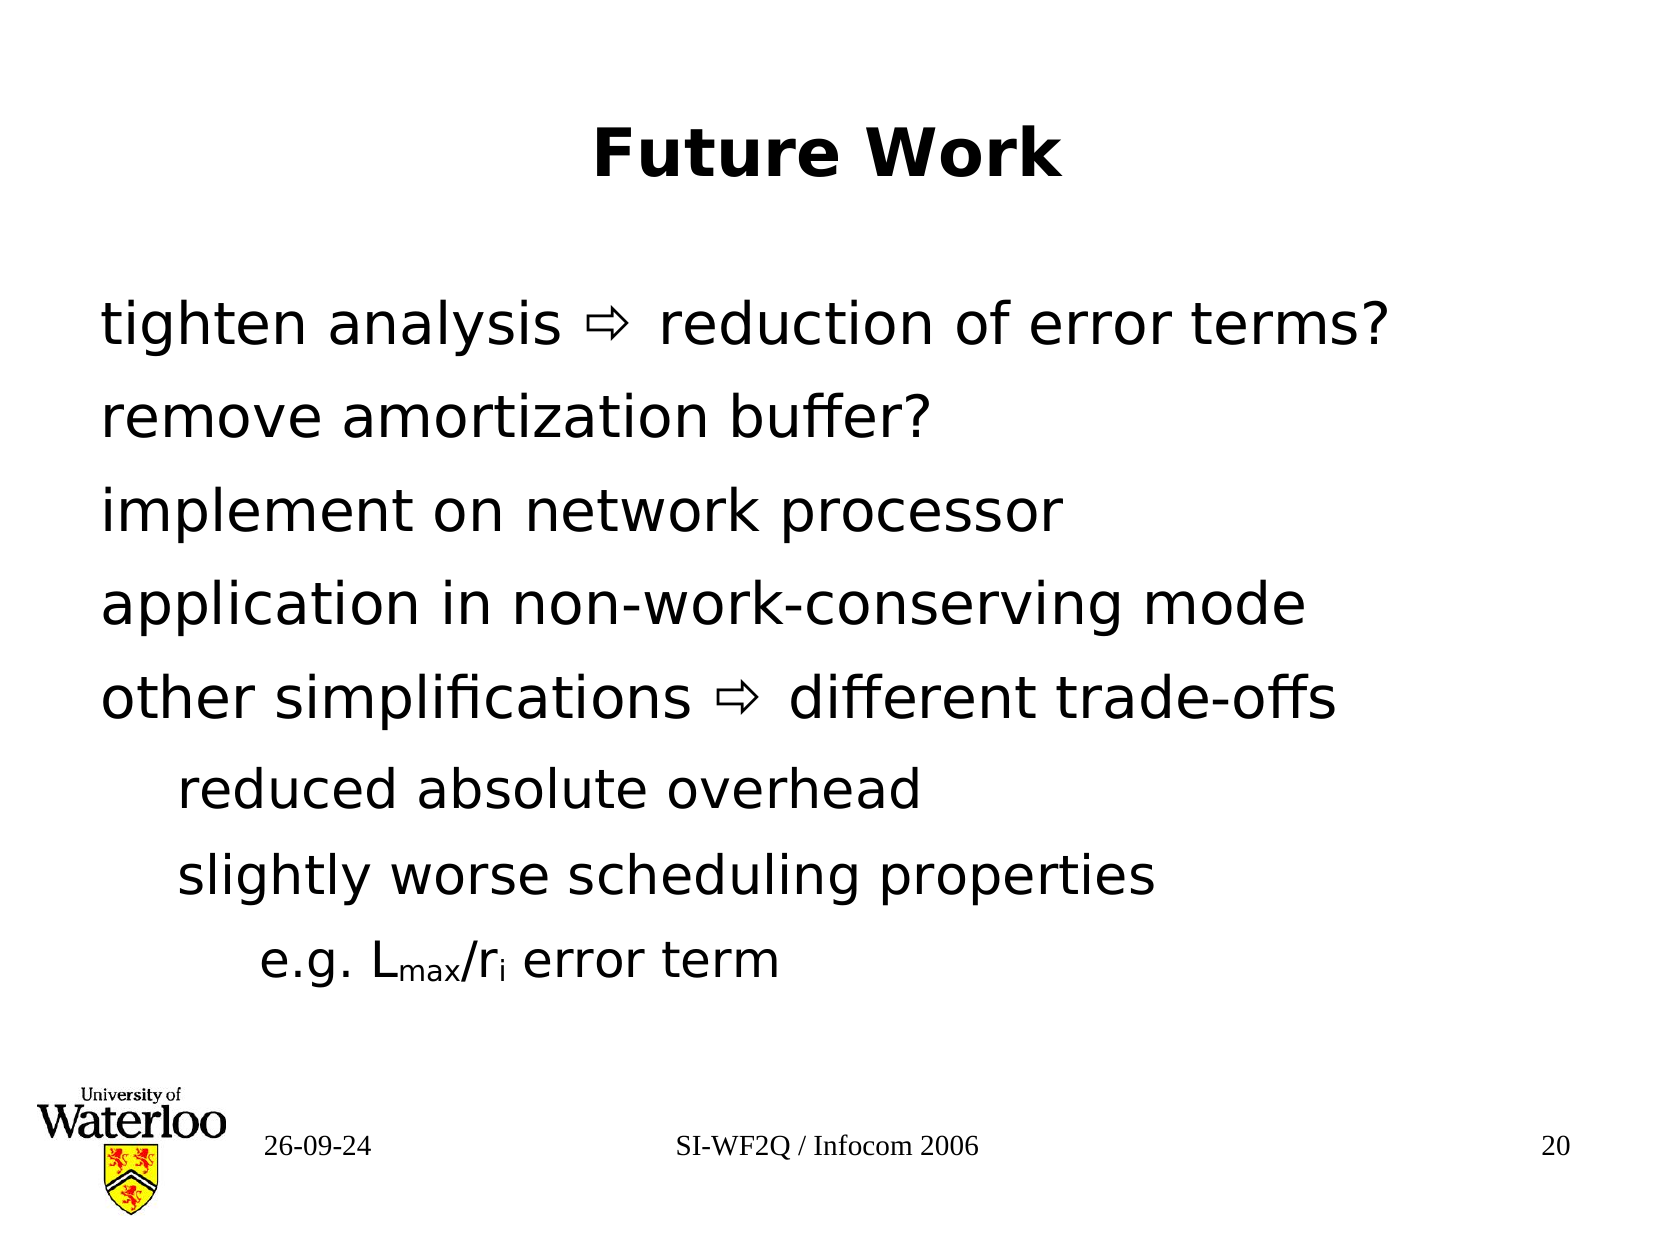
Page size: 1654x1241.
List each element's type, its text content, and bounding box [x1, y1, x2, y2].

picture [37, 1087, 226, 1216]
list tighten analysis  reduction of error terms? remove amortization buffer? implement on network processor application in non-work-conserving mode other simplifications  different trade-offs reduced absolute overhead slightly worse scheduling properties e.g. Lmax/ri error term [82, 290, 1571, 1109]
title Future Work [82, 49, 1571, 257]
